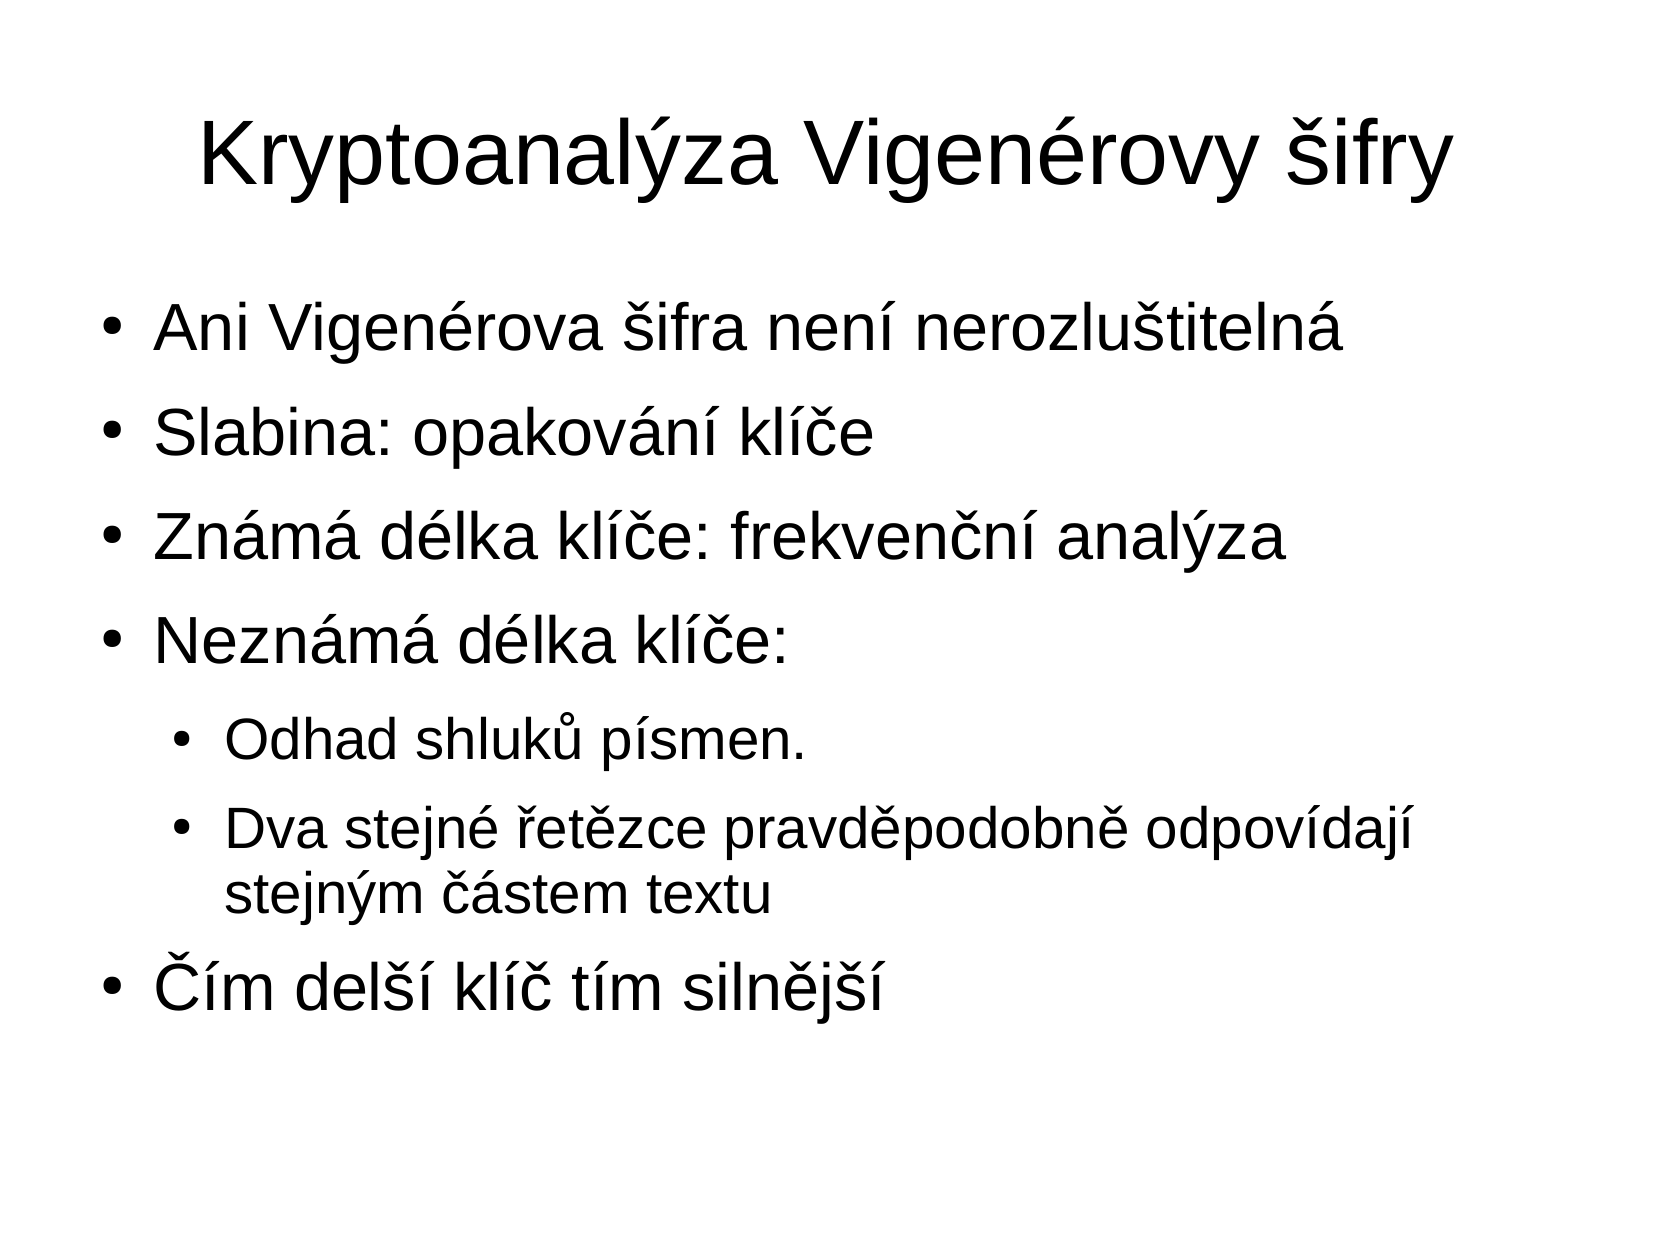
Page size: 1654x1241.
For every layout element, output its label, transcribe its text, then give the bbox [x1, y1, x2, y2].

title Kryptoanalýza Vigenérovy šifry [82, 49, 1571, 257]
list Ani Vigenérova šifra není nerozluštitelná Slabina: opakování klíče Známá délka klíče: frekvenční analýza Neznámá délka klíče: Odhad shluků písmen. Dva stejné řetězce pravděpodobně odpovídají stejným částem textu Čím delší klíč tím silnější [82, 290, 1571, 1129]
